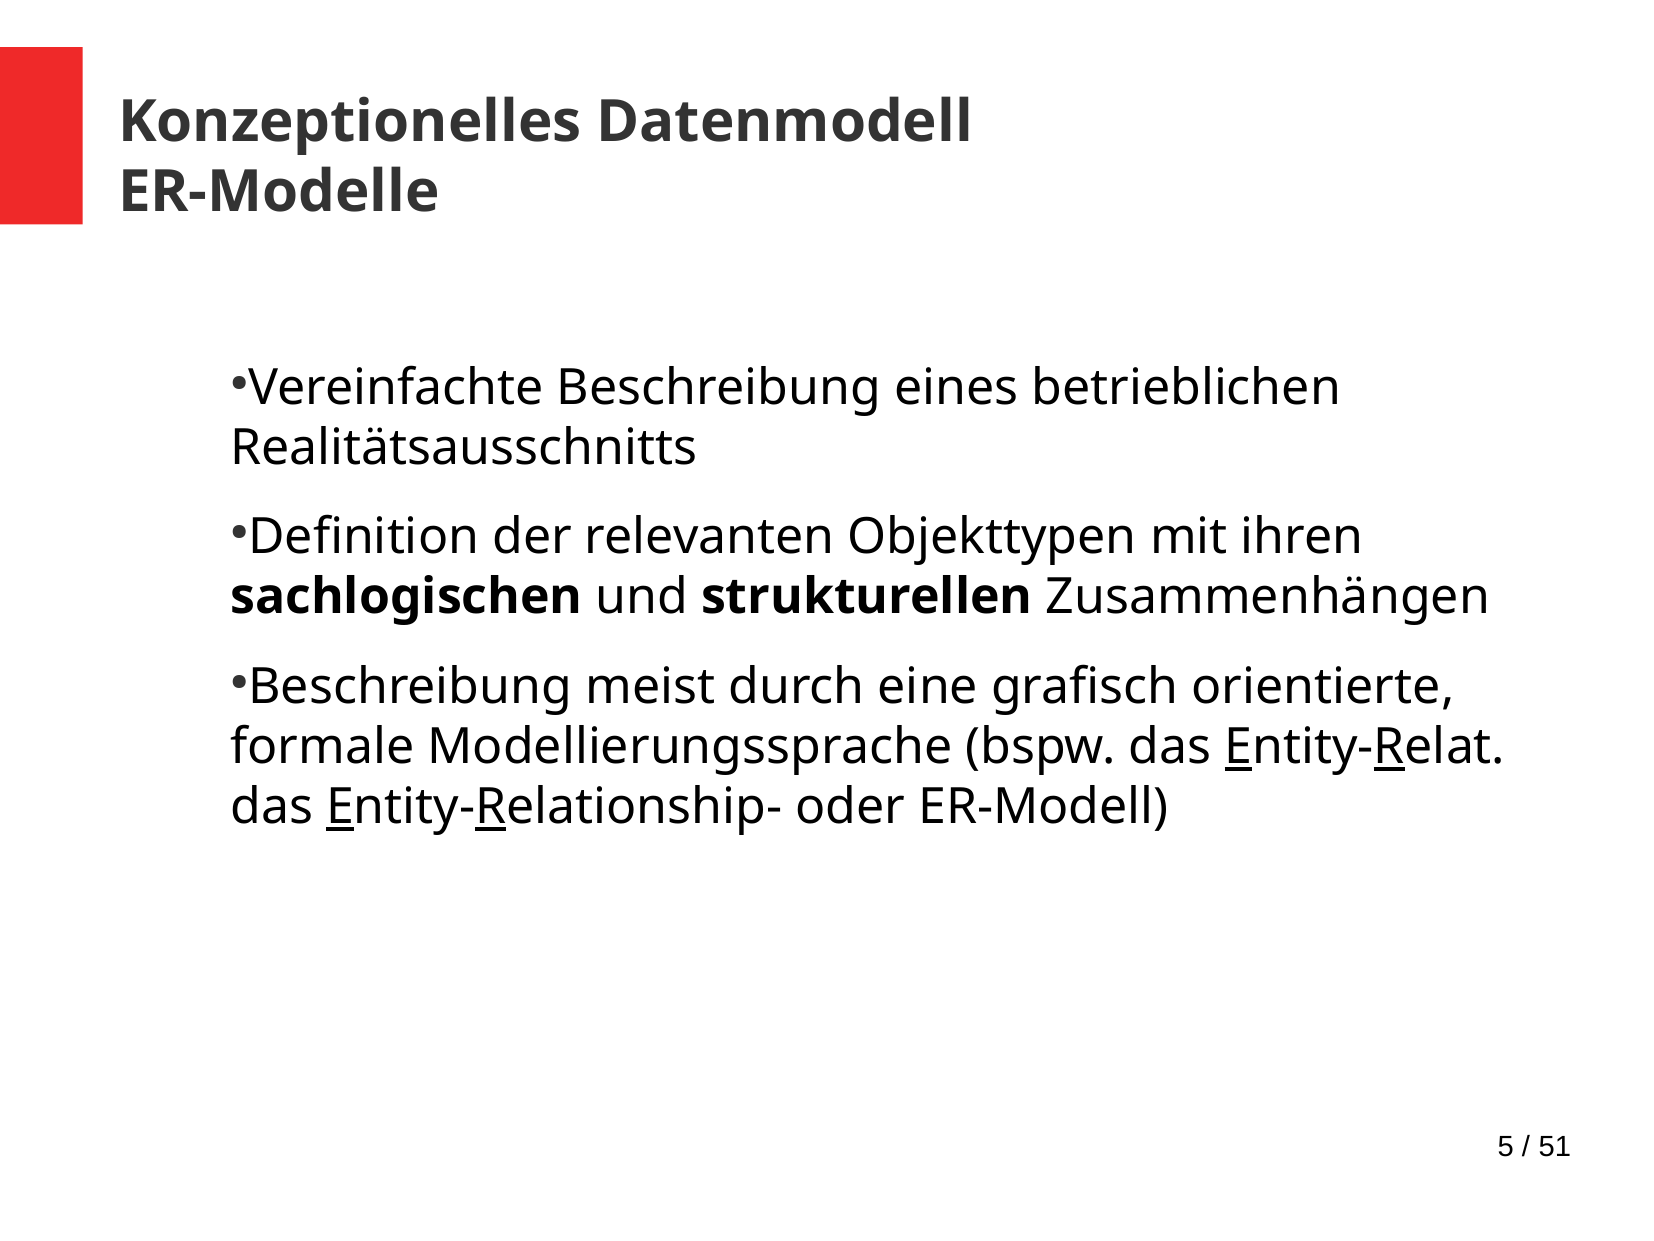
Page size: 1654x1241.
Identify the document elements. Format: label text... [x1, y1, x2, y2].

title Konzeptionelles Datenmodell ER-Modelle [118, 49, 1571, 257]
list Vereinfachte Beschreibung eines betrieblichen Realitätsausschnitts Definition der relevanten Objekttypen mit ihren sachlogischen und strukturellen Zusammenhängen Beschreibung meist durch eine grafisch orientierte, formale Modellierungssprache (bspw. das Entity-Relat. das Entity-Relationship- oder ER-Modell) [118, 354, 1536, 1074]
